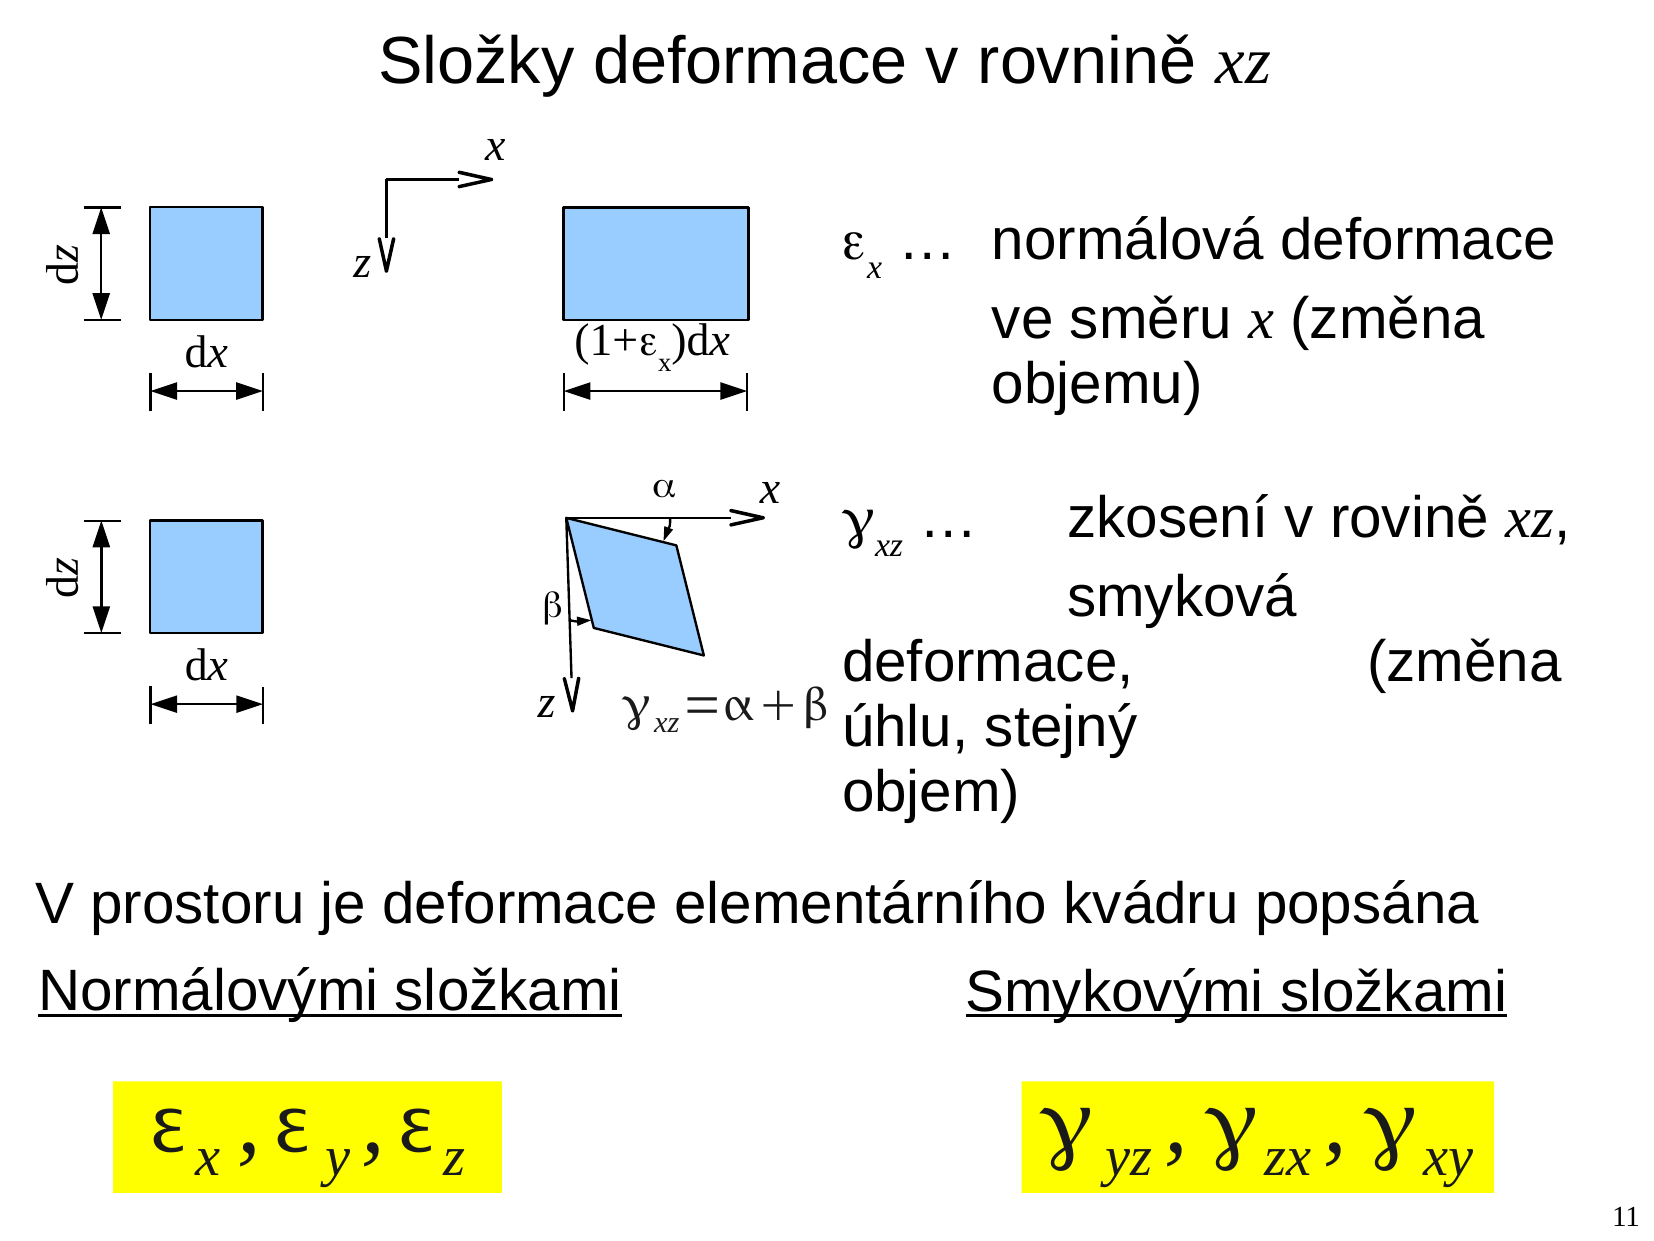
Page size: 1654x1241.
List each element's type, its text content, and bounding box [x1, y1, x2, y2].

text_box dx [170, 632, 243, 704]
text_box x [470, 112, 526, 198]
text_box ex … normálová deformace ve směru x (změna objemu) [827, 199, 1619, 447]
chart [999, 1069, 1498, 1188]
text_box [566, 517, 704, 656]
text_box dz [29, 230, 101, 301]
chart [600, 675, 827, 740]
title Složky deformace v rovnině xz [37, 8, 1613, 113]
text_box z [522, 668, 579, 754]
text_box dx [169, 319, 243, 390]
text_box (1+ex)dx [559, 307, 746, 392]
text_box Normálovými složkami [23, 950, 644, 1039]
text_box [1021, 1188, 1495, 1193]
chart [113, 1069, 488, 1188]
text_box [113, 1081, 502, 1193]
text_box [150, 520, 263, 633]
list V prostoru je deformace elementárního kvádru popsána [35, 870, 1586, 959]
text_box dz [29, 543, 101, 614]
text_box gxz … zkosení v rovině xz, smyková deformace, (změna úhlu, stejný objem) [827, 477, 1619, 798]
text_box a [637, 463, 703, 528]
text_box Smykovými složkami [950, 950, 1571, 1039]
text_box b [527, 584, 593, 649]
text_box [563, 207, 749, 320]
text_box [150, 207, 263, 320]
text_box z [338, 228, 395, 314]
text_box x [470, 177, 480, 182]
text_box x [745, 455, 801, 541]
